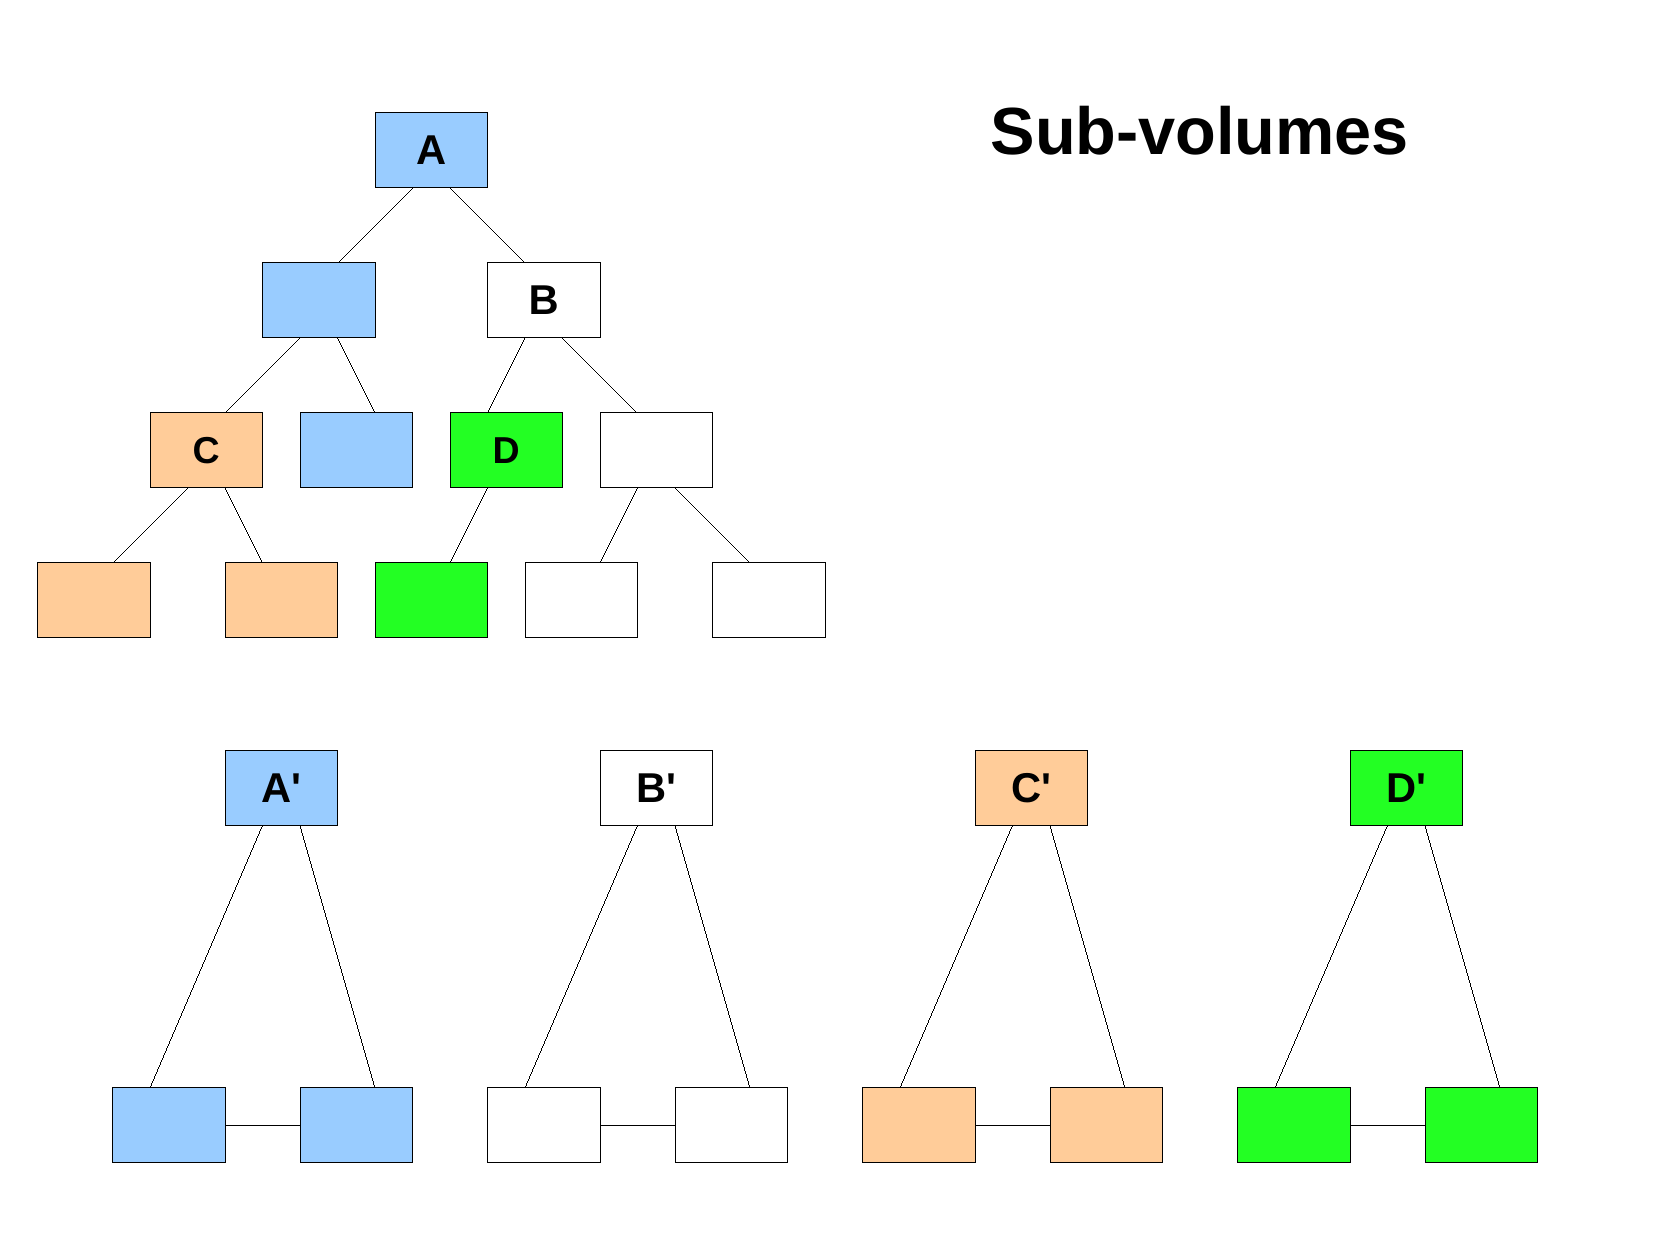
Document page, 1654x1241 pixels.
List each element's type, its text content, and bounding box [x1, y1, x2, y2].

text_box [1425, 1087, 1538, 1163]
text_box [862, 1087, 976, 1163]
text_box [112, 1087, 226, 1163]
text_box [712, 562, 826, 638]
text_box [1237, 1087, 1351, 1163]
text_box [300, 412, 413, 488]
text_box B' [600, 750, 713, 826]
text_box D' [1350, 750, 1463, 826]
text_box Sub-volumes [937, 75, 1463, 188]
text_box [487, 1087, 601, 1163]
text_box [600, 412, 713, 488]
title [82, 56, 1571, 250]
text_box [300, 1087, 413, 1163]
text_box C' [975, 750, 1088, 826]
text_box [37, 562, 151, 638]
text_box [1050, 1087, 1163, 1163]
text_box A [375, 112, 488, 188]
text_box [262, 262, 376, 338]
text_box [225, 562, 338, 638]
text_box [375, 562, 488, 638]
text_box D [450, 412, 563, 488]
text_box [525, 562, 638, 638]
text_box A' [225, 750, 338, 826]
text_box B [487, 262, 601, 338]
text_box C [150, 412, 263, 488]
text_box [675, 1087, 788, 1163]
